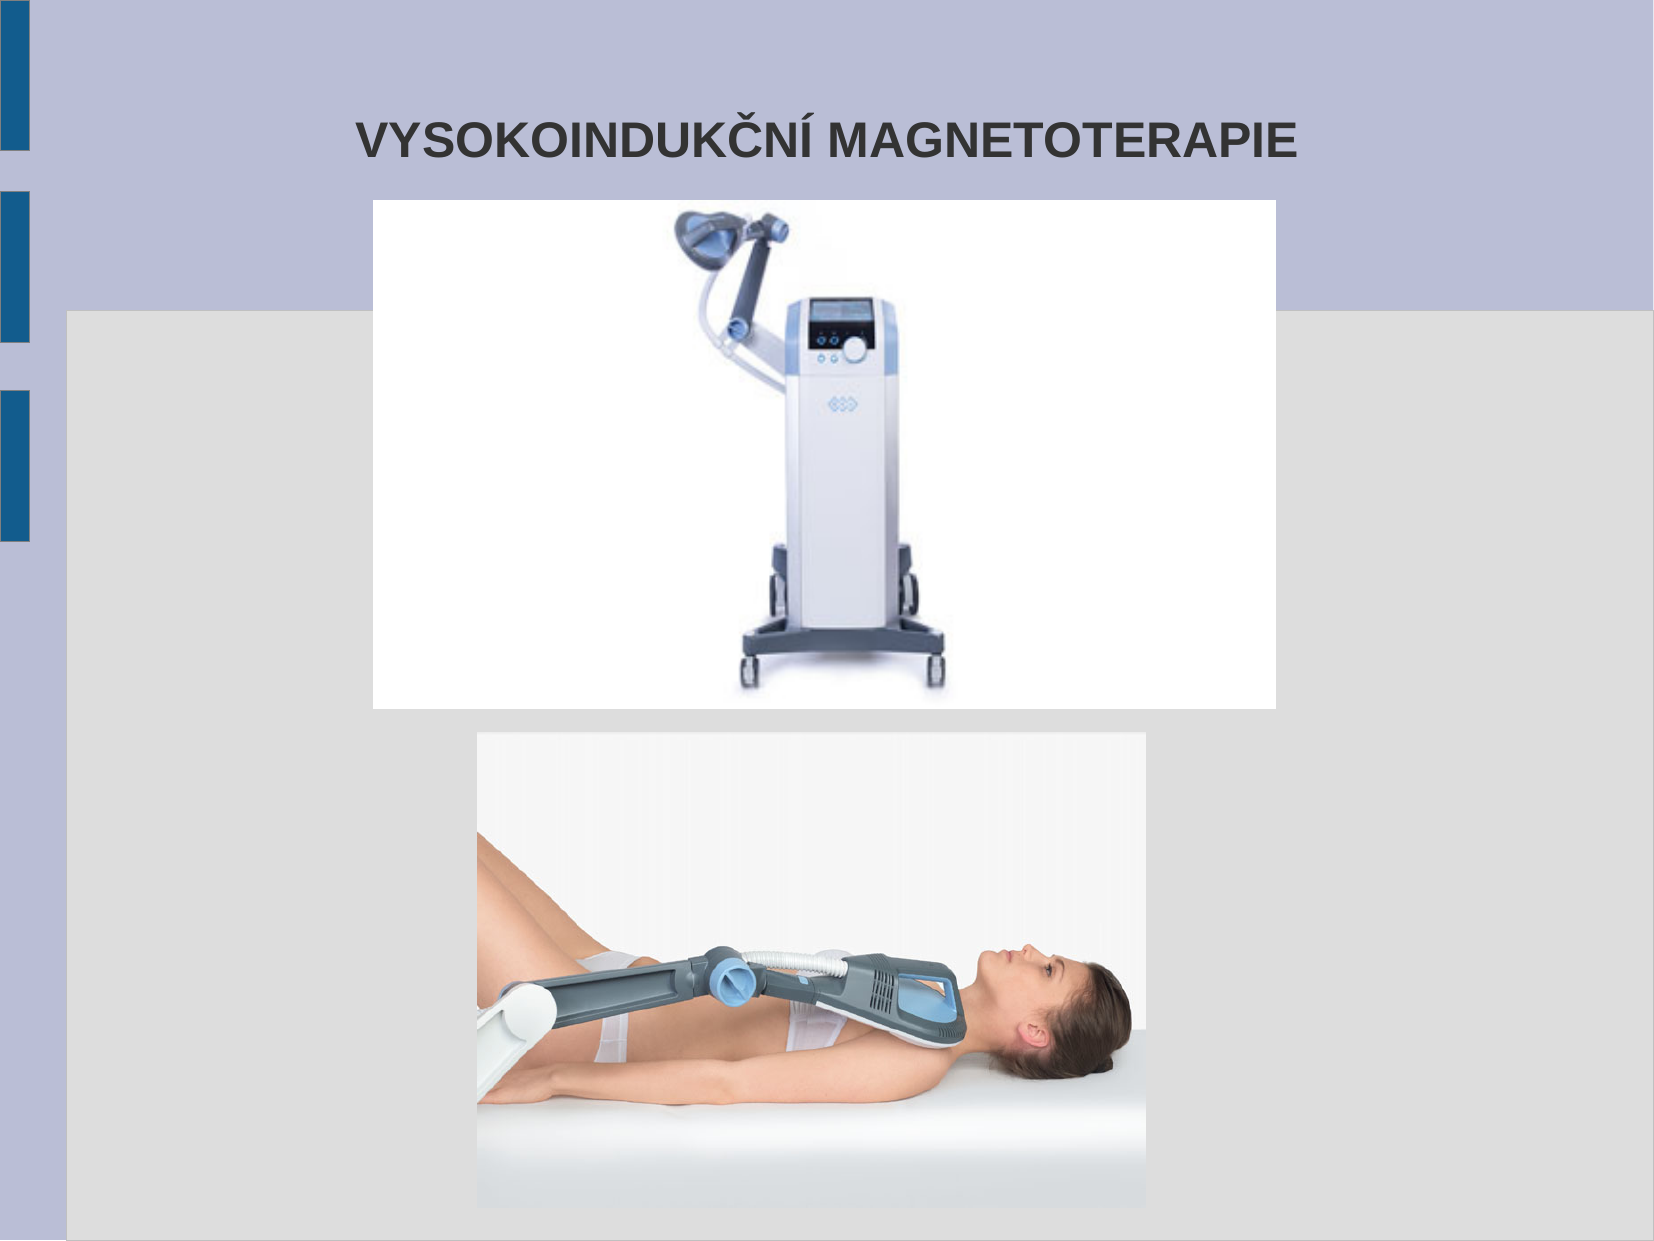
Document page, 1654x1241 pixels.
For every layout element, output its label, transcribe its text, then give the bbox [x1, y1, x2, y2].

picture [373, 200, 1276, 709]
picture [477, 732, 1146, 1208]
title VYSOKOINDUKČNÍ MAGNETOTERAPIE [121, 91, 1534, 189]
